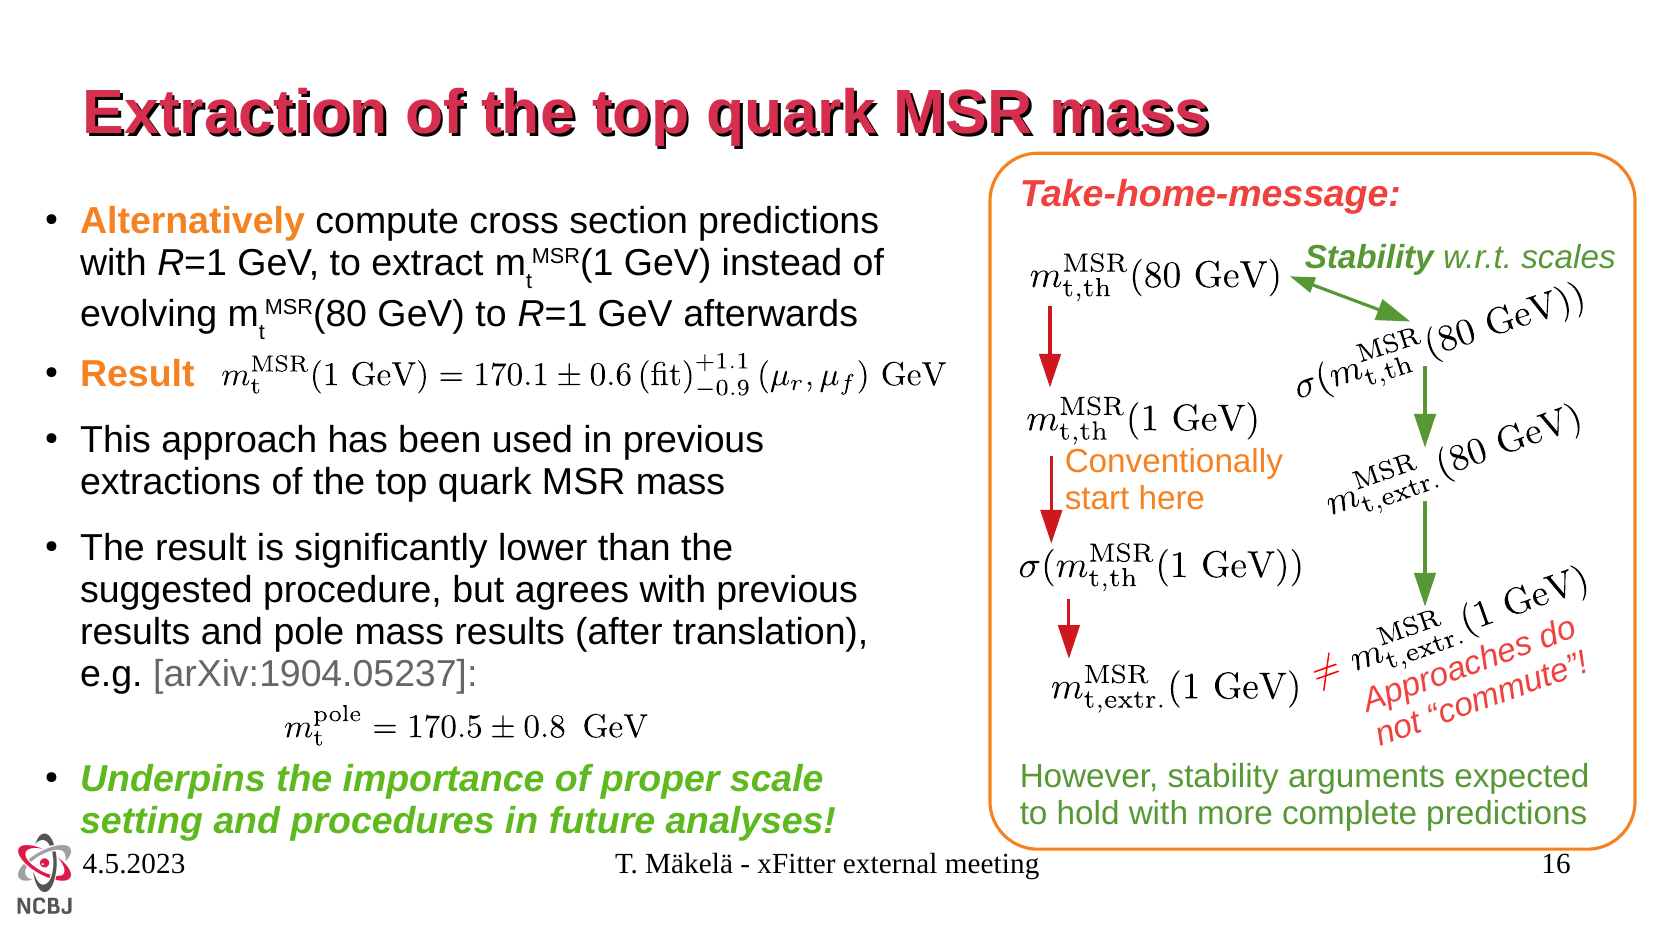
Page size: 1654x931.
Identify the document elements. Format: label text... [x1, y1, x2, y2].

picture [15, 832, 76, 916]
text_box Underpins the importance of proper scale setting and procedures in future analyses! [30, 750, 901, 931]
text_box [990, 166, 1636, 837]
text_box [1006, 153, 1636, 231]
title Extraction of the top quark MSR mass [82, 37, 1571, 193]
text_box Stability w.r.t. scales [1290, 231, 1654, 286]
text_box Alternatively compute cross section predictions with R=1 GeV, to extract mtMSR(1 GeV) instead of evolving mtMSR(80 GeV) to R=1 GeV afterwards Result This approach has been used in previous extractions of the top quark MSR mass The result is significantly lower than the suggested procedure, but agrees with previous results and pole mass results (after translation), e.g. [arXiv:1904.05237]: [30, 192, 901, 750]
text_box Take-home-message: [1005, 165, 1471, 238]
text_box Approaches do not “commute”! [1340, 595, 1611, 750]
text_box [222, 352, 946, 396]
text_box However, stability arguments expected to hold with more complete predictions [1005, 750, 1636, 877]
text_box Conventionally start here [1050, 435, 1306, 525]
text_box [285, 705, 648, 746]
